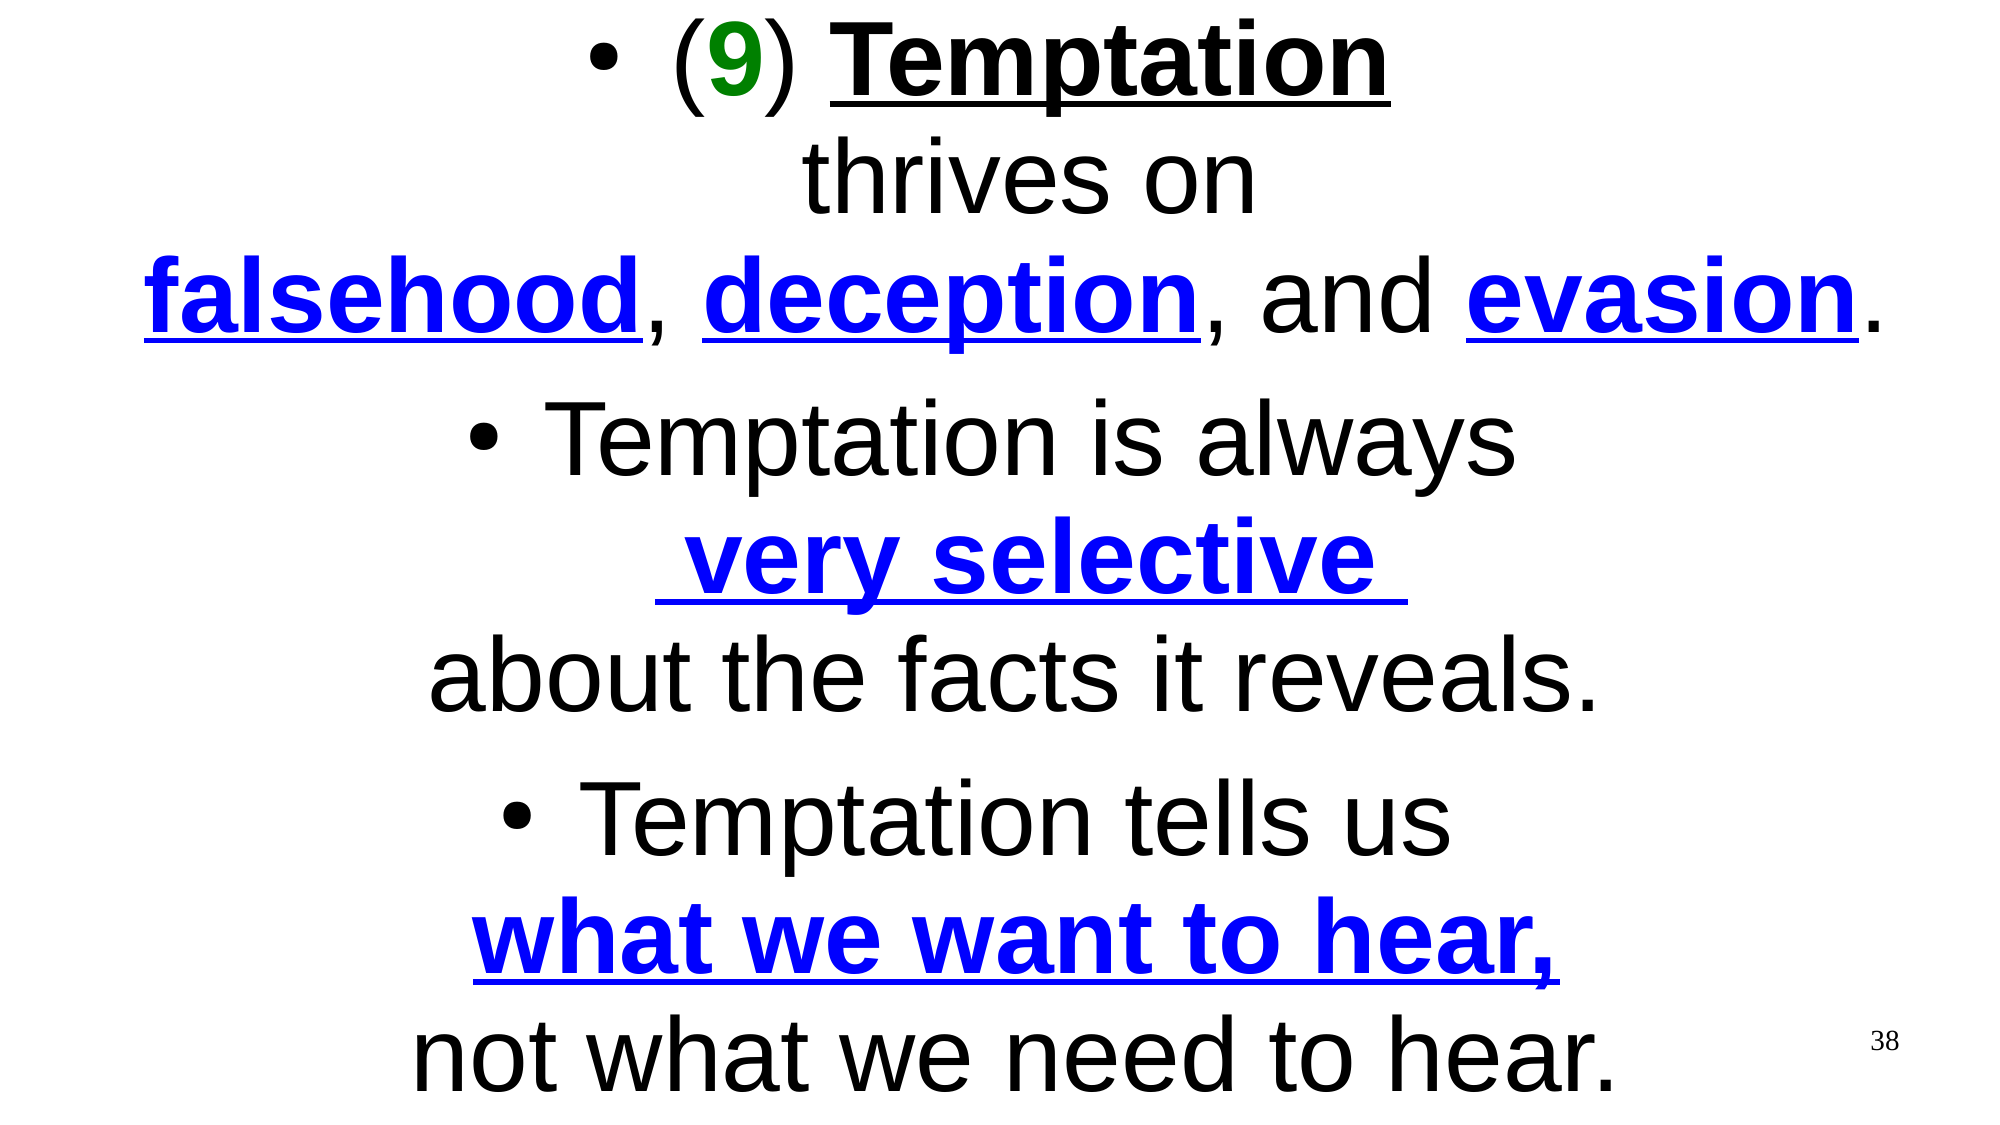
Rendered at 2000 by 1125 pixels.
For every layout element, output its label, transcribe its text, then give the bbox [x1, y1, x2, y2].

list (9) Temptation thrives on falsehood, deception, and evasion. Temptation is always very selective about the facts it reveals. Temptation tells us what we want to hear, not what we need to hear. [0, 0, 1996, 1123]
